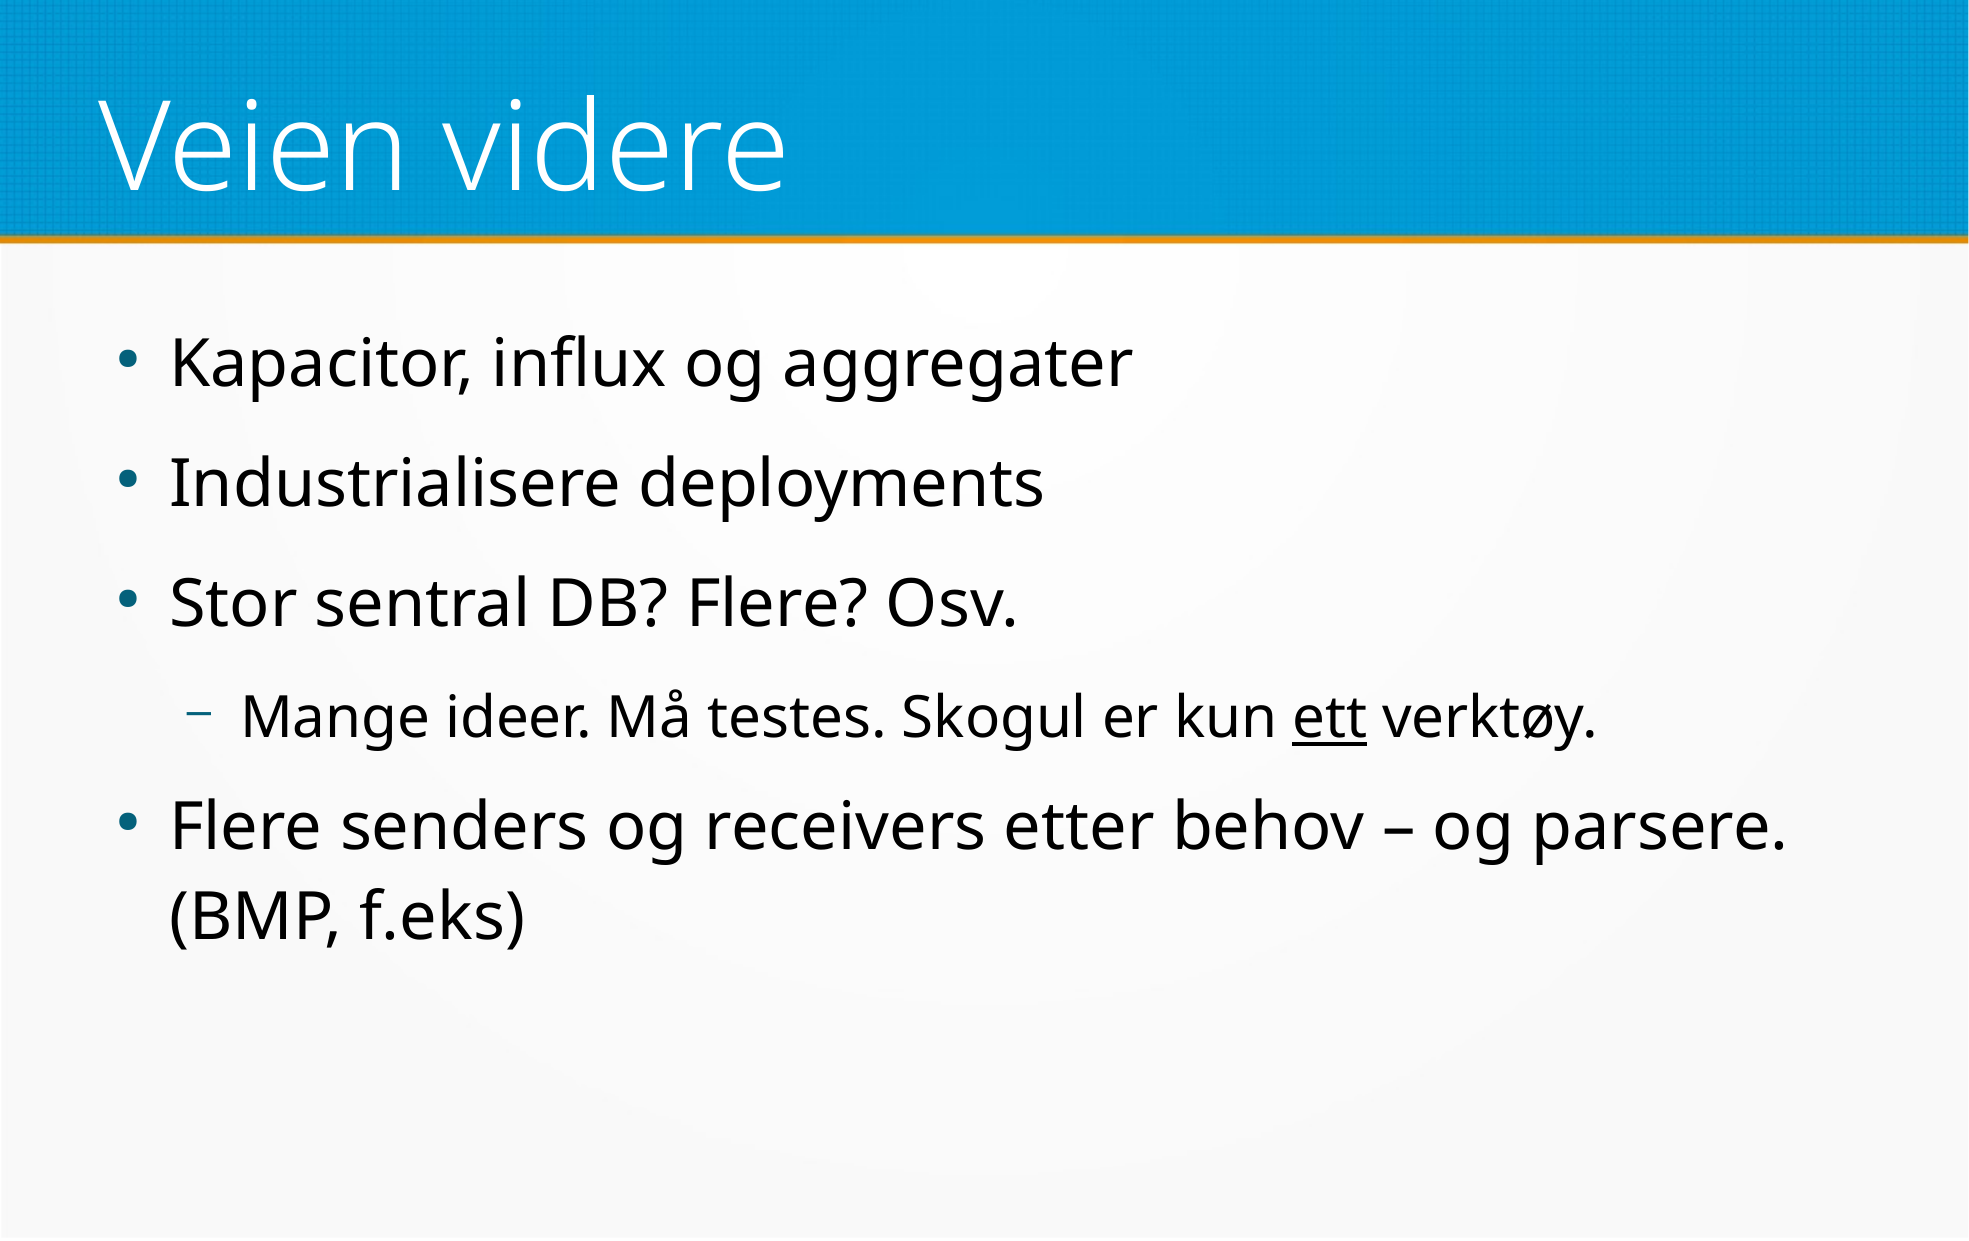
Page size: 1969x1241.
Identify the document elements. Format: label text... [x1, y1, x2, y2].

title Veien videre [98, 19, 1870, 227]
list Kapacitor, influx og aggregater Industrialisere deployments Stor sentral DB? Flere? Osv. Mange ideer. Må testes. Skogul er kun ett verktøy. Flere senders og receivers etter behov – og parsere. (BMP, f.eks) [98, 315, 1861, 1081]
picture [0, 233, 1969, 1241]
